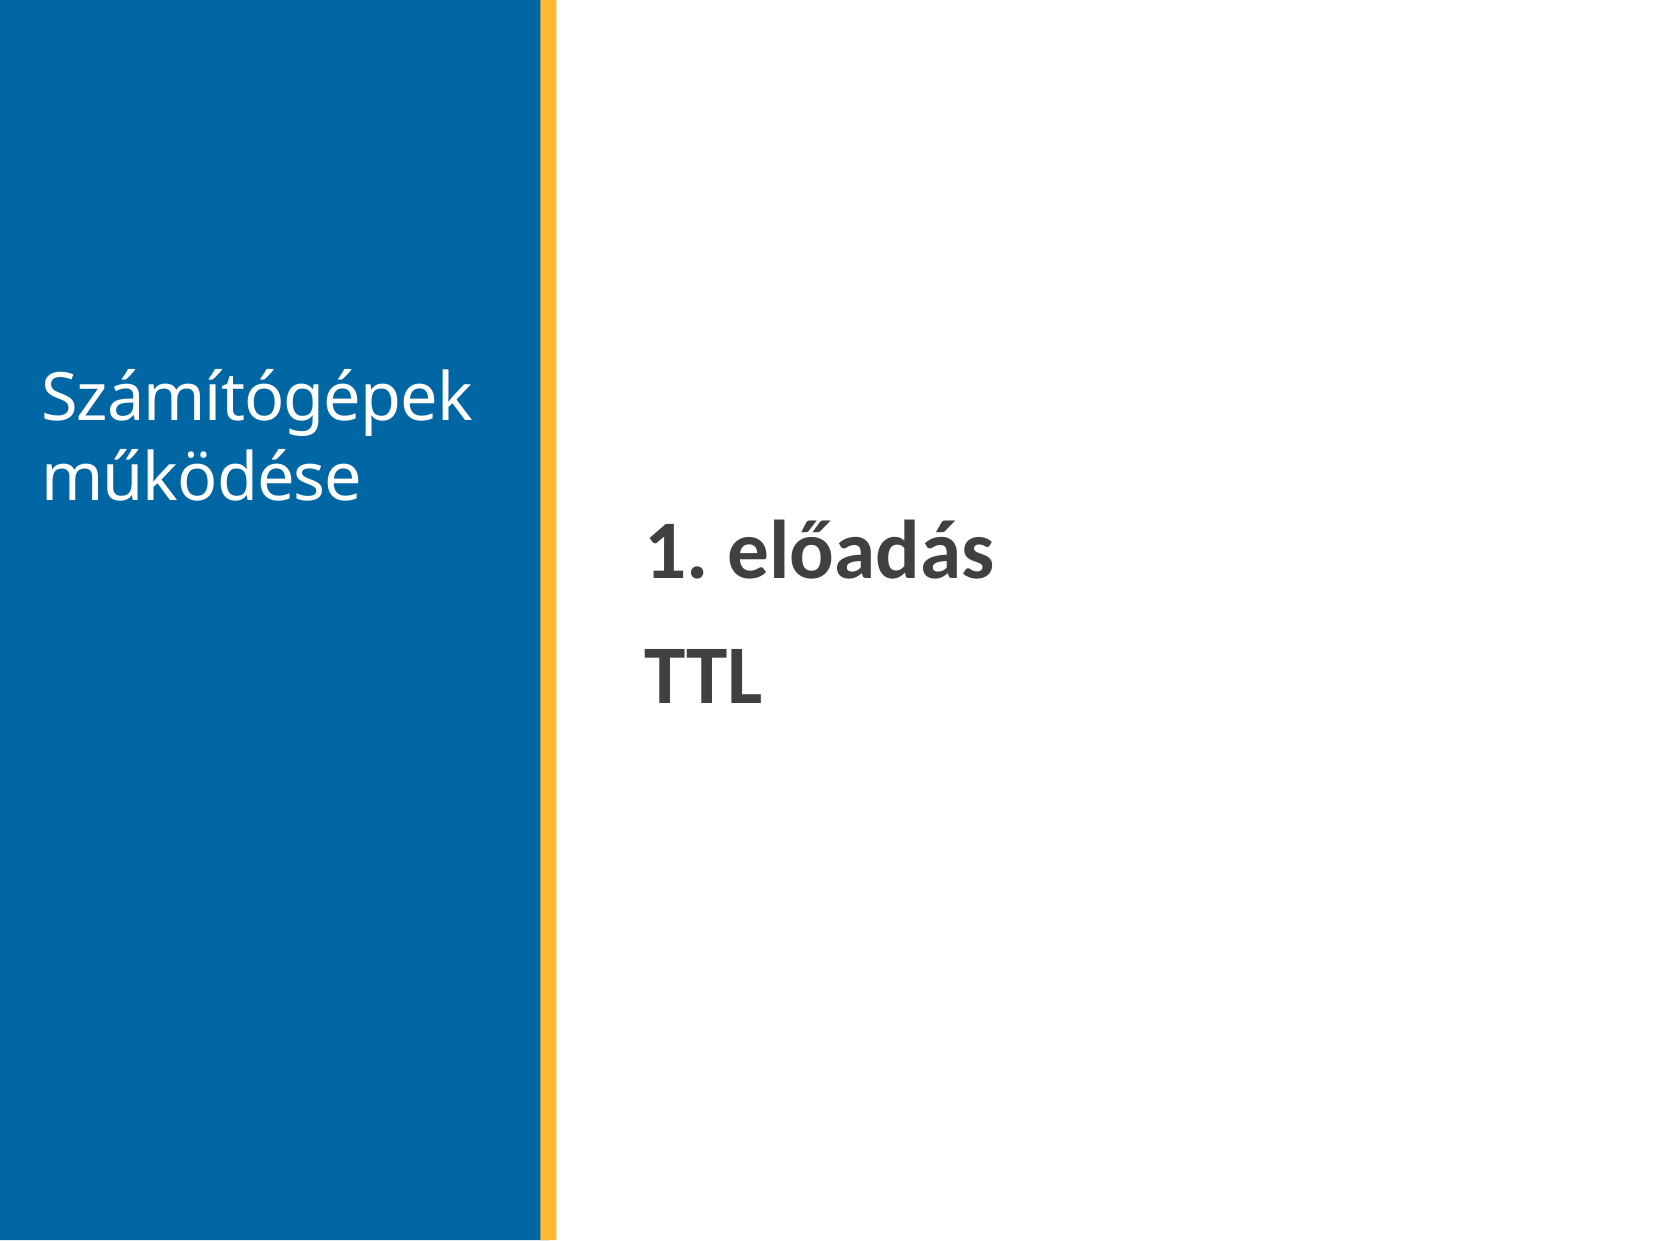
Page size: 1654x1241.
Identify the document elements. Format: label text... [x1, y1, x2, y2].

title Számítógépek működése [25, 107, 497, 521]
list 1. előadás TTL [625, 132, 1532, 1084]
